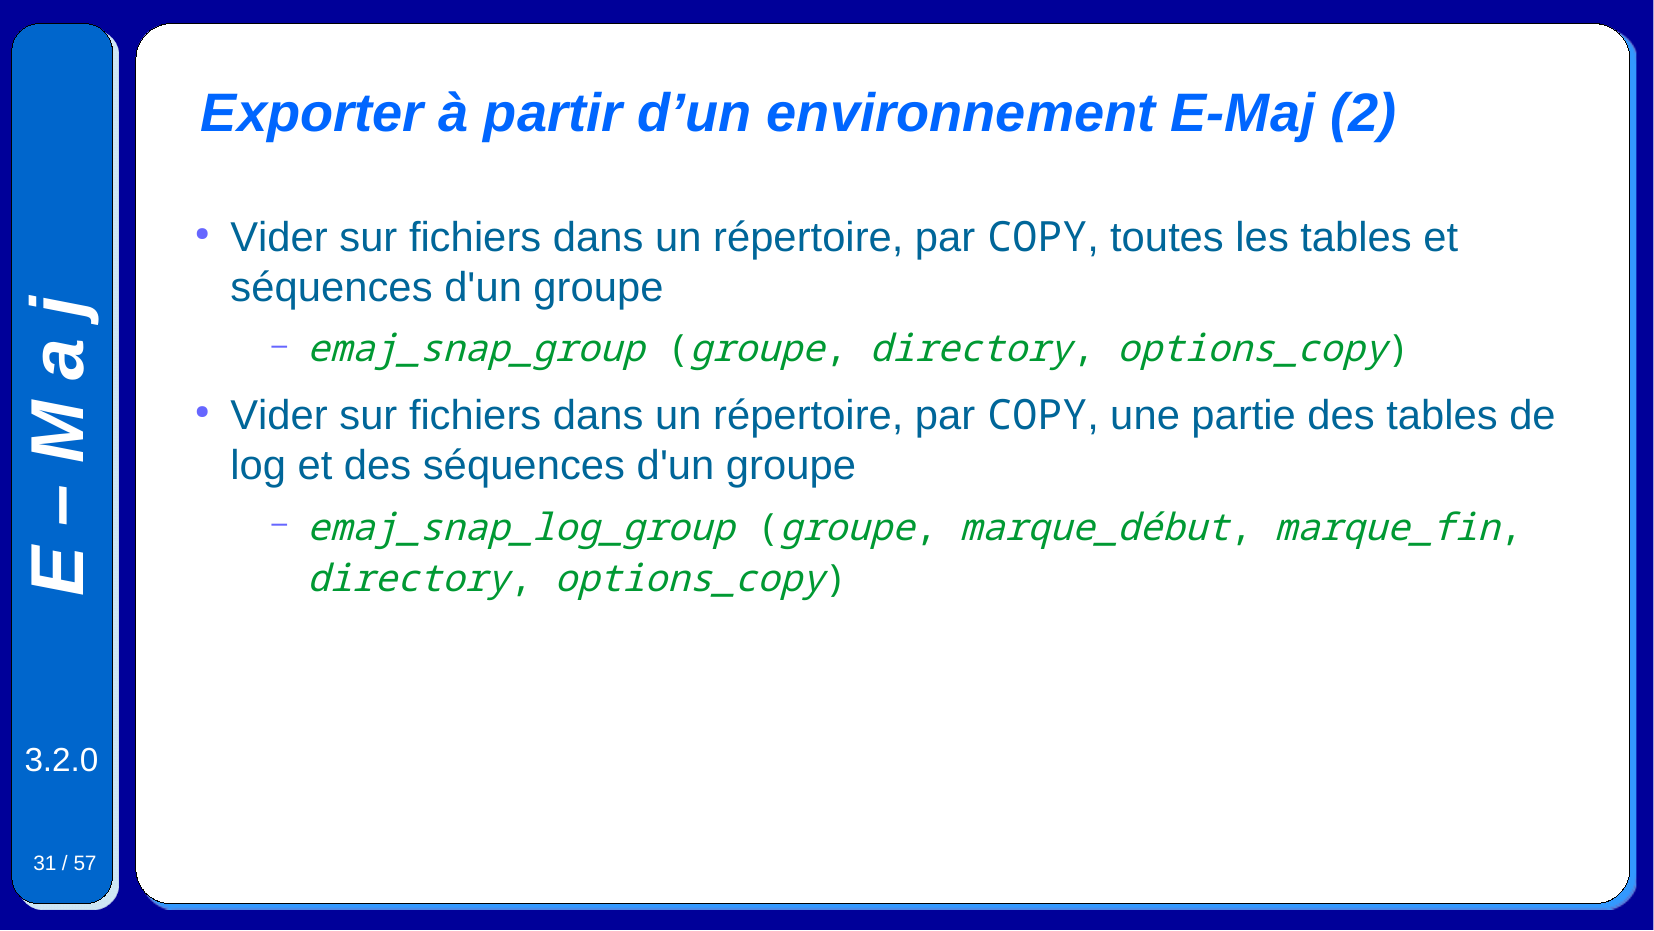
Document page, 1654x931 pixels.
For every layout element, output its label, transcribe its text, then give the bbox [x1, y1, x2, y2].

list Vider sur fichiers dans un répertoire, par COPY, toutes les tables et séquences d'un groupe emaj_snap_group (groupe, directory, options_copy) Vider sur fichiers dans un répertoire, par COPY, une partie des tables de log et des séquences d'un groupe emaj_snap_log_group (groupe, marque_début, marque_fin, directory, options_copy) [177, 206, 1587, 881]
title Exporter à partir d’un environnement E-Maj (2) [200, 34, 1575, 191]
